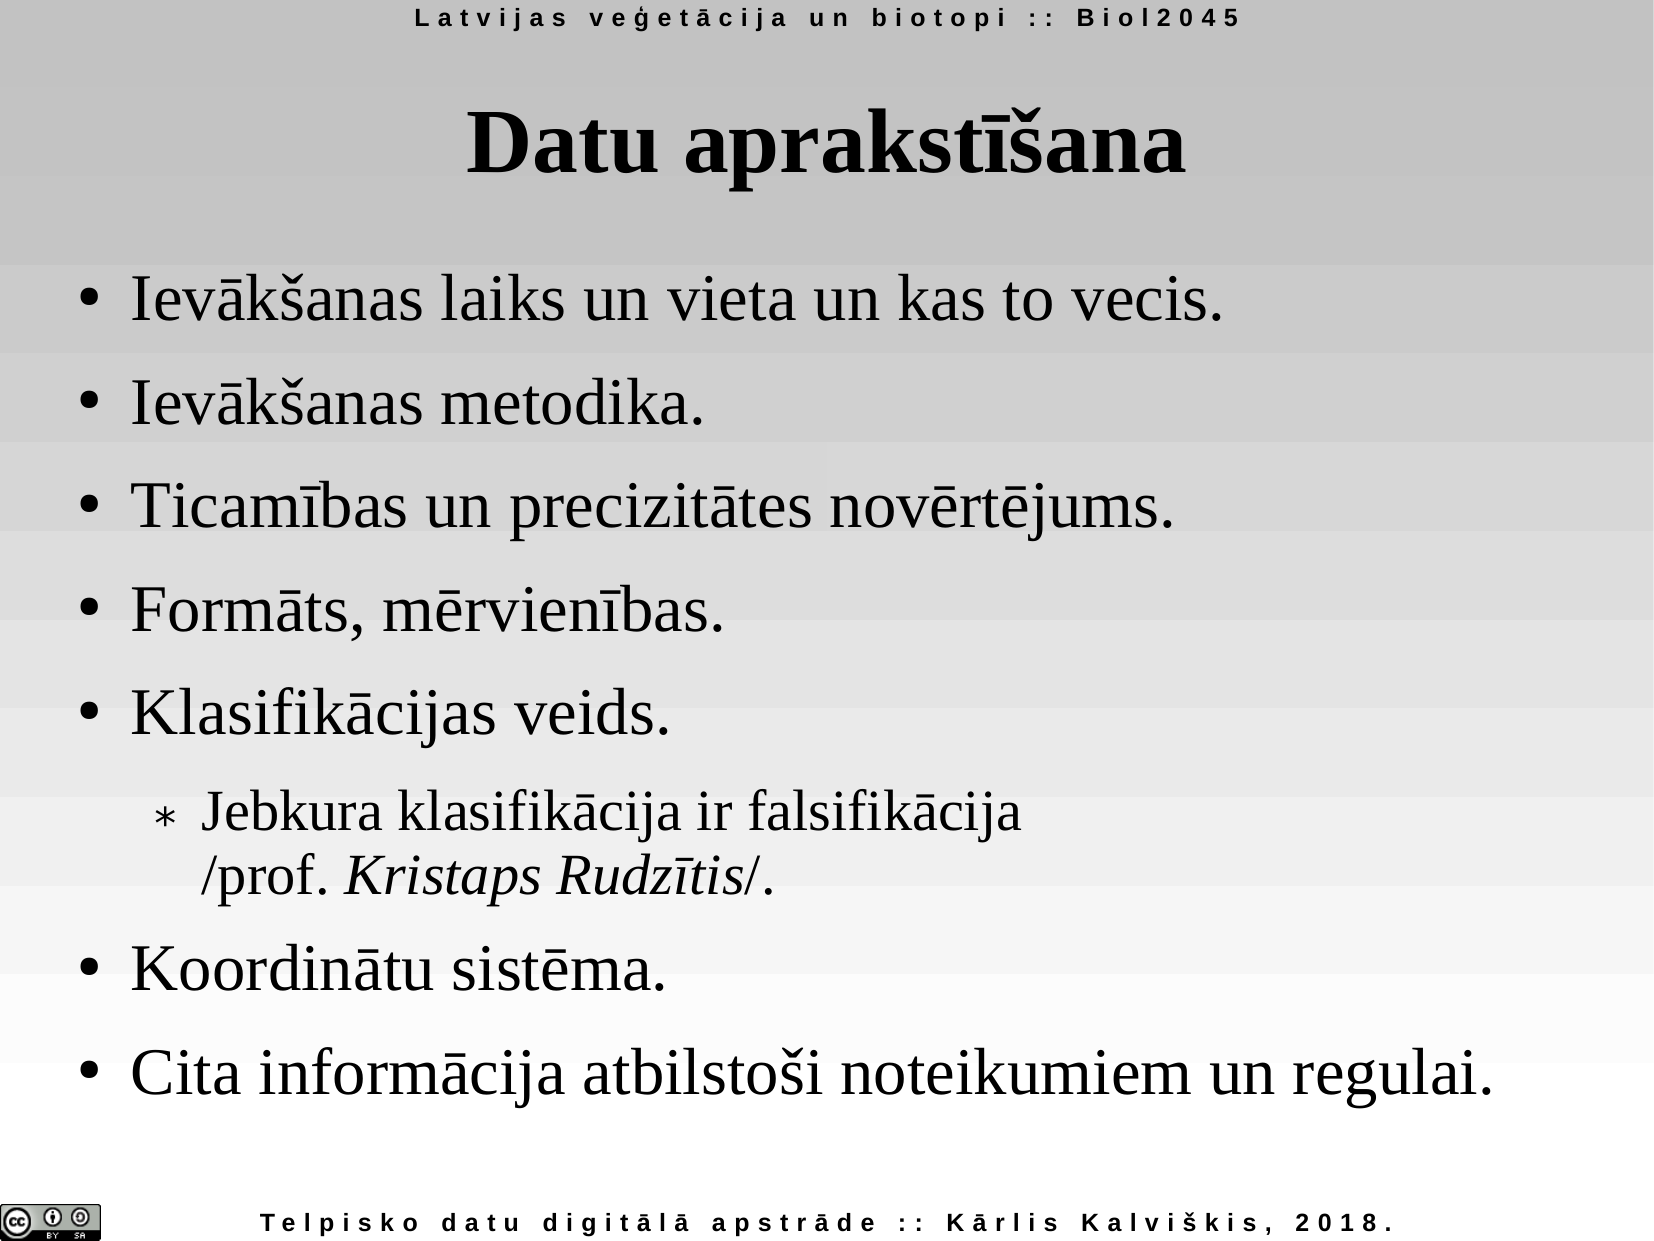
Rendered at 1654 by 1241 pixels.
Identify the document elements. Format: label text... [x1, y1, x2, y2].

list Ievākšanas laiks un vieta un kas to vecis. Ievākšanas metodika. Ticamības un precizitātes novērtējums. Formāts, mērvienības. Klasifikācijas veids. Jebkura klasifikācija ir falsifikācija /prof. Kristaps Rudzītis/. Koordinātu sistēma. Cita informācija atbilstoši noteikumiem un regulai. [59, 261, 1596, 1109]
picture [0, 0, 1654, 1241]
title Datu aprakstīšana [59, 37, 1596, 246]
